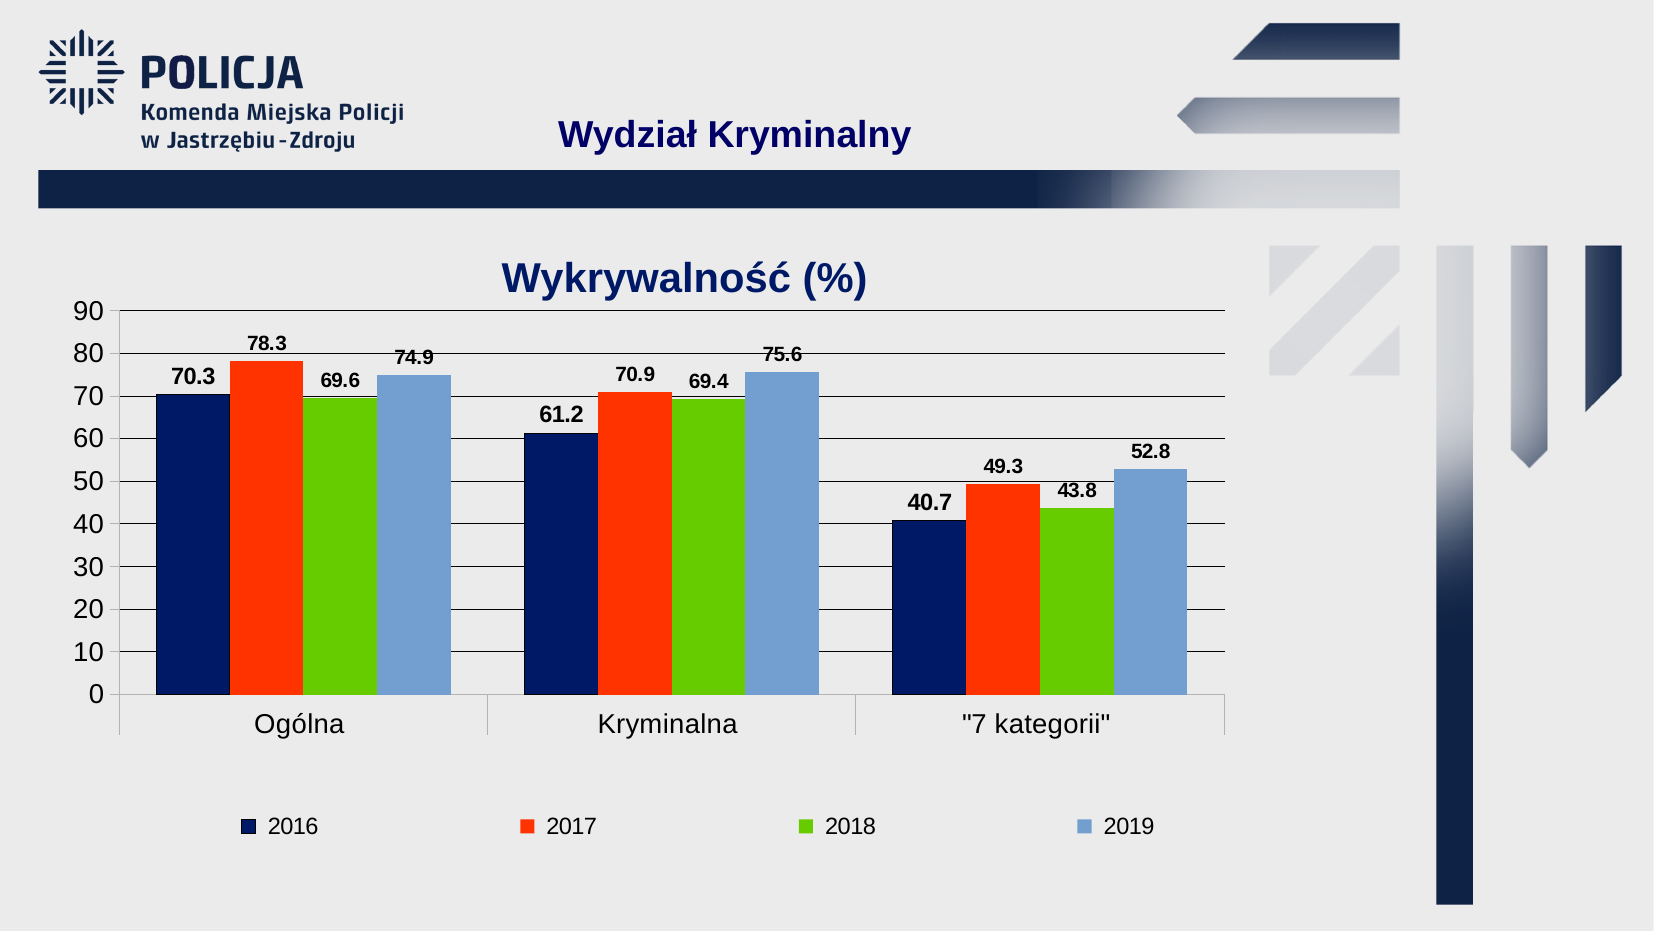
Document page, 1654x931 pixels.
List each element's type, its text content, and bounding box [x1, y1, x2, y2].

text_box Wykrywalność (%) [212, 224, 1157, 309]
text_box Wydział Kryminalny [543, 106, 927, 164]
picture [0, 0, 1654, 931]
chart [47, 295, 1349, 887]
